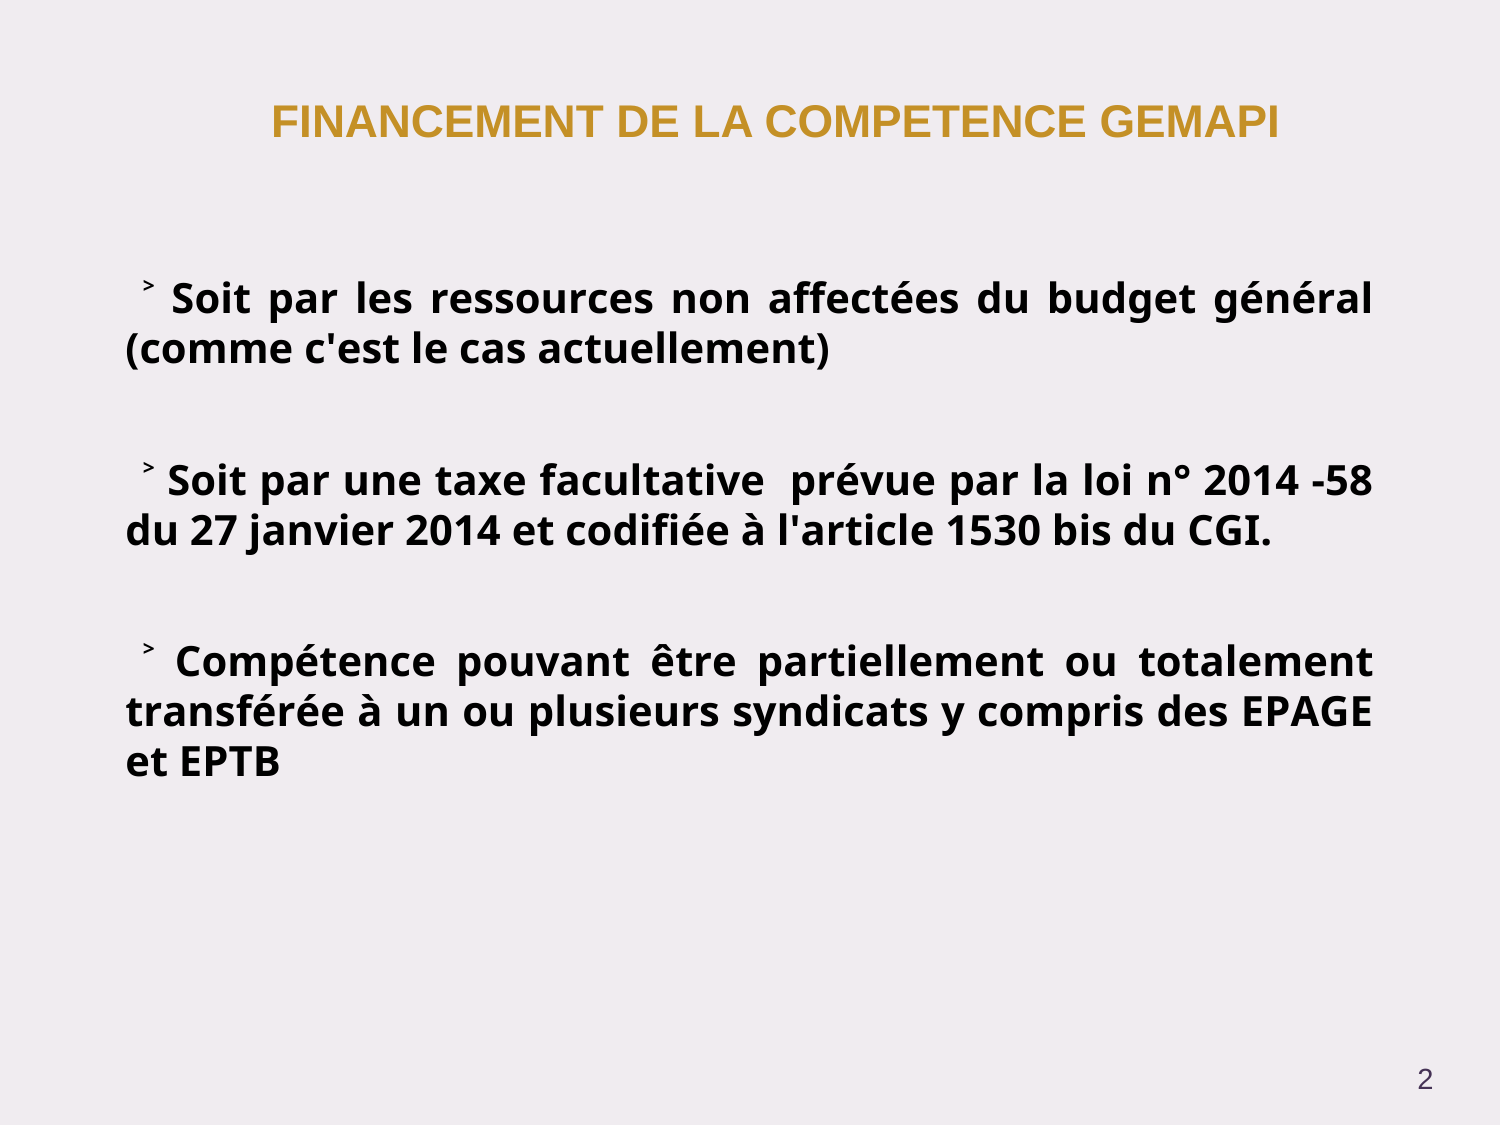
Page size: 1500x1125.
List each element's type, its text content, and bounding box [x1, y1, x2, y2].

list ˃ Soit par les ressources non affectées du budget général (comme c'est le cas actuellement) ˃ Soit par une taxe facultative prévue par la loi n° 2014 -58 du 27 janvier 2014 et codifiée à l'article 1530 bis du CGI. ˃ Compétence pouvant être partiellement ou totalement transférée à un ou plusieurs syndicats y compris des EPAGE et EPTB [118, 206, 1375, 1032]
title FINANCEMENT DE LA COMPETENCE GEMAPI [118, 66, 1434, 178]
